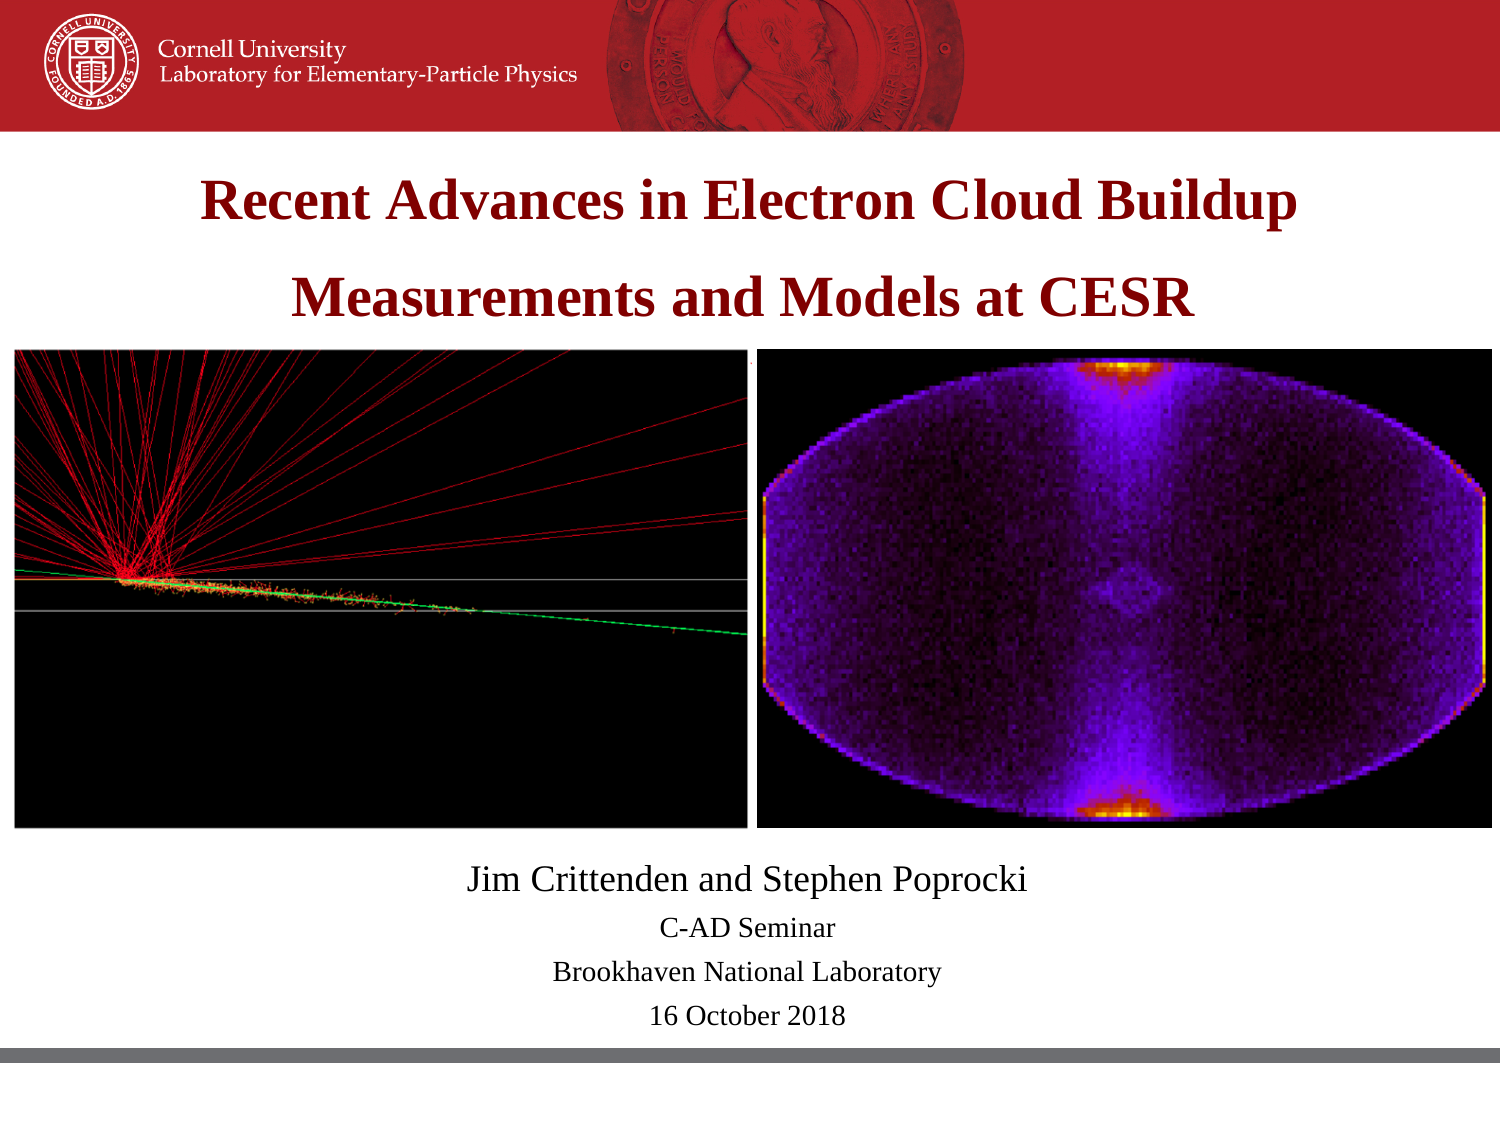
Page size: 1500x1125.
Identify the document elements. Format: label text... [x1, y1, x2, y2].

title Recent Advances in Electron Cloud Buildup Measurements and Models at CESR [37, 134, 1463, 330]
subtitle Jim Crittenden and Stephen Poprocki C-AD Seminar Brookhaven National Laboratory 16 October 2018 [225, 855, 1271, 1045]
picture [7, 345, 752, 834]
picture [757, 349, 1492, 829]
picture [0, 0, 1500, 132]
